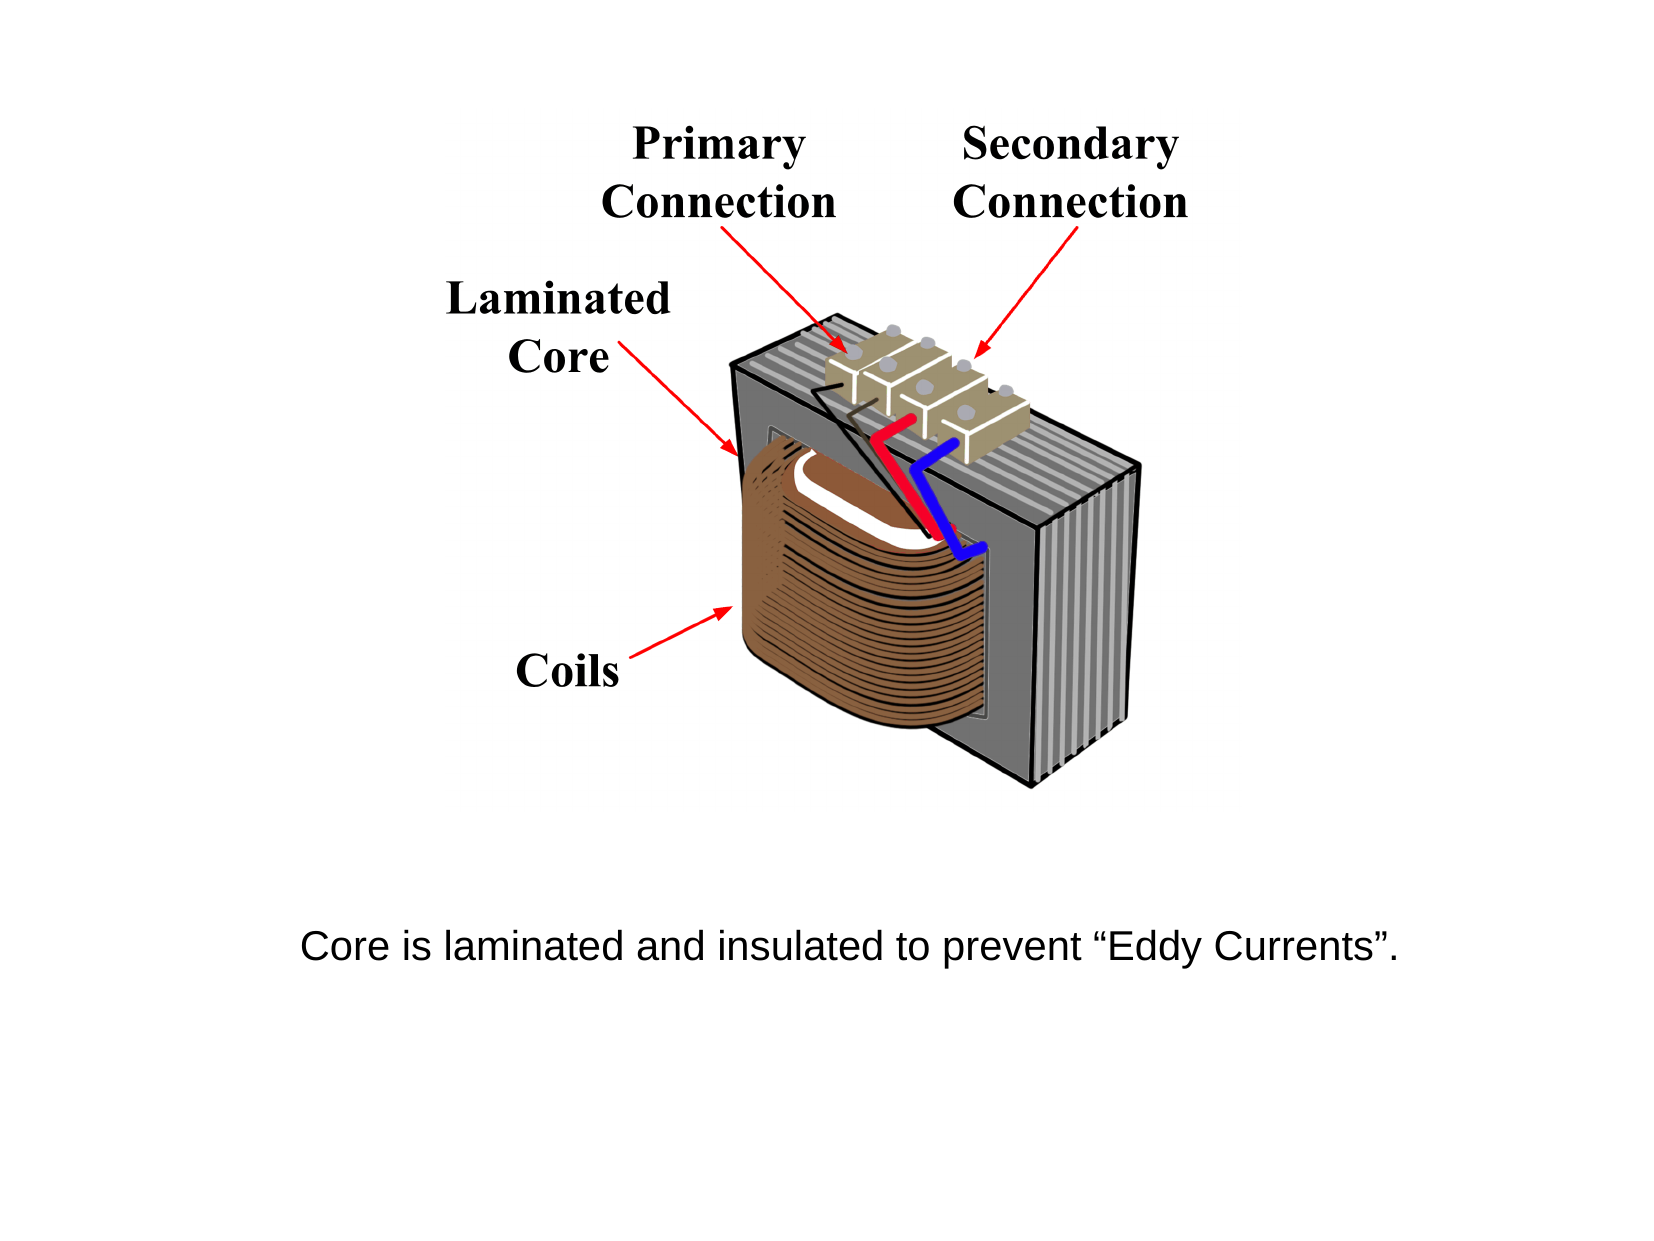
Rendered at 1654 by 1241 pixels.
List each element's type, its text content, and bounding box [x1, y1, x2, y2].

text_box Core is laminated and insulated to prevent “Eddy Currents”. [285, 915, 1415, 977]
picture [445, 108, 1242, 812]
